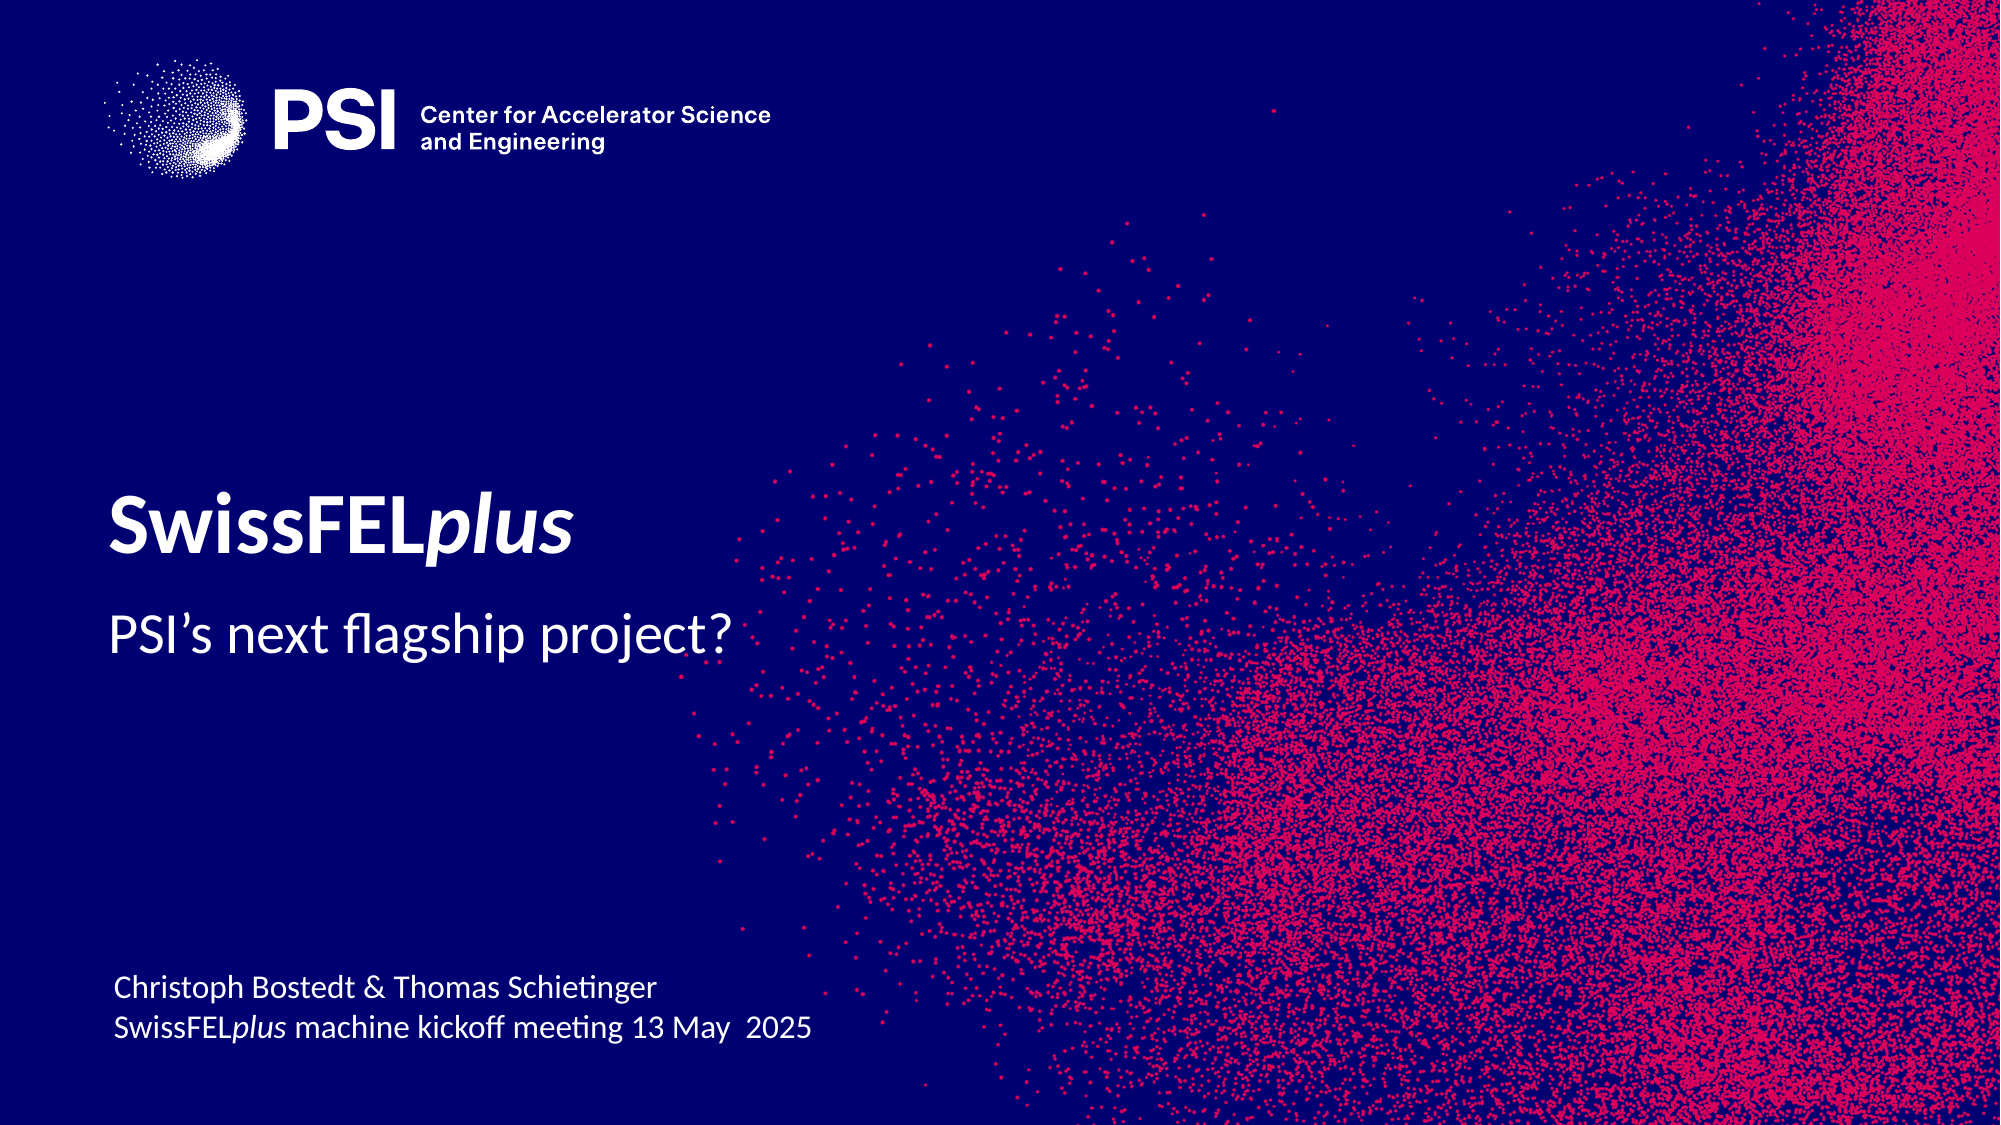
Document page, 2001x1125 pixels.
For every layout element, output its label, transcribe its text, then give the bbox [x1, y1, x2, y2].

picture [0, 0, 2000, 1125]
list SwissFELplus machine kickoff meeting 13 May 2025 [114, 1005, 983, 1047]
title SwissFELplus [108, 449, 1640, 543]
list Christoph Bostedt & Thomas Schietinger [114, 958, 983, 1005]
title PSI’s next flagship project? [108, 543, 1640, 667]
